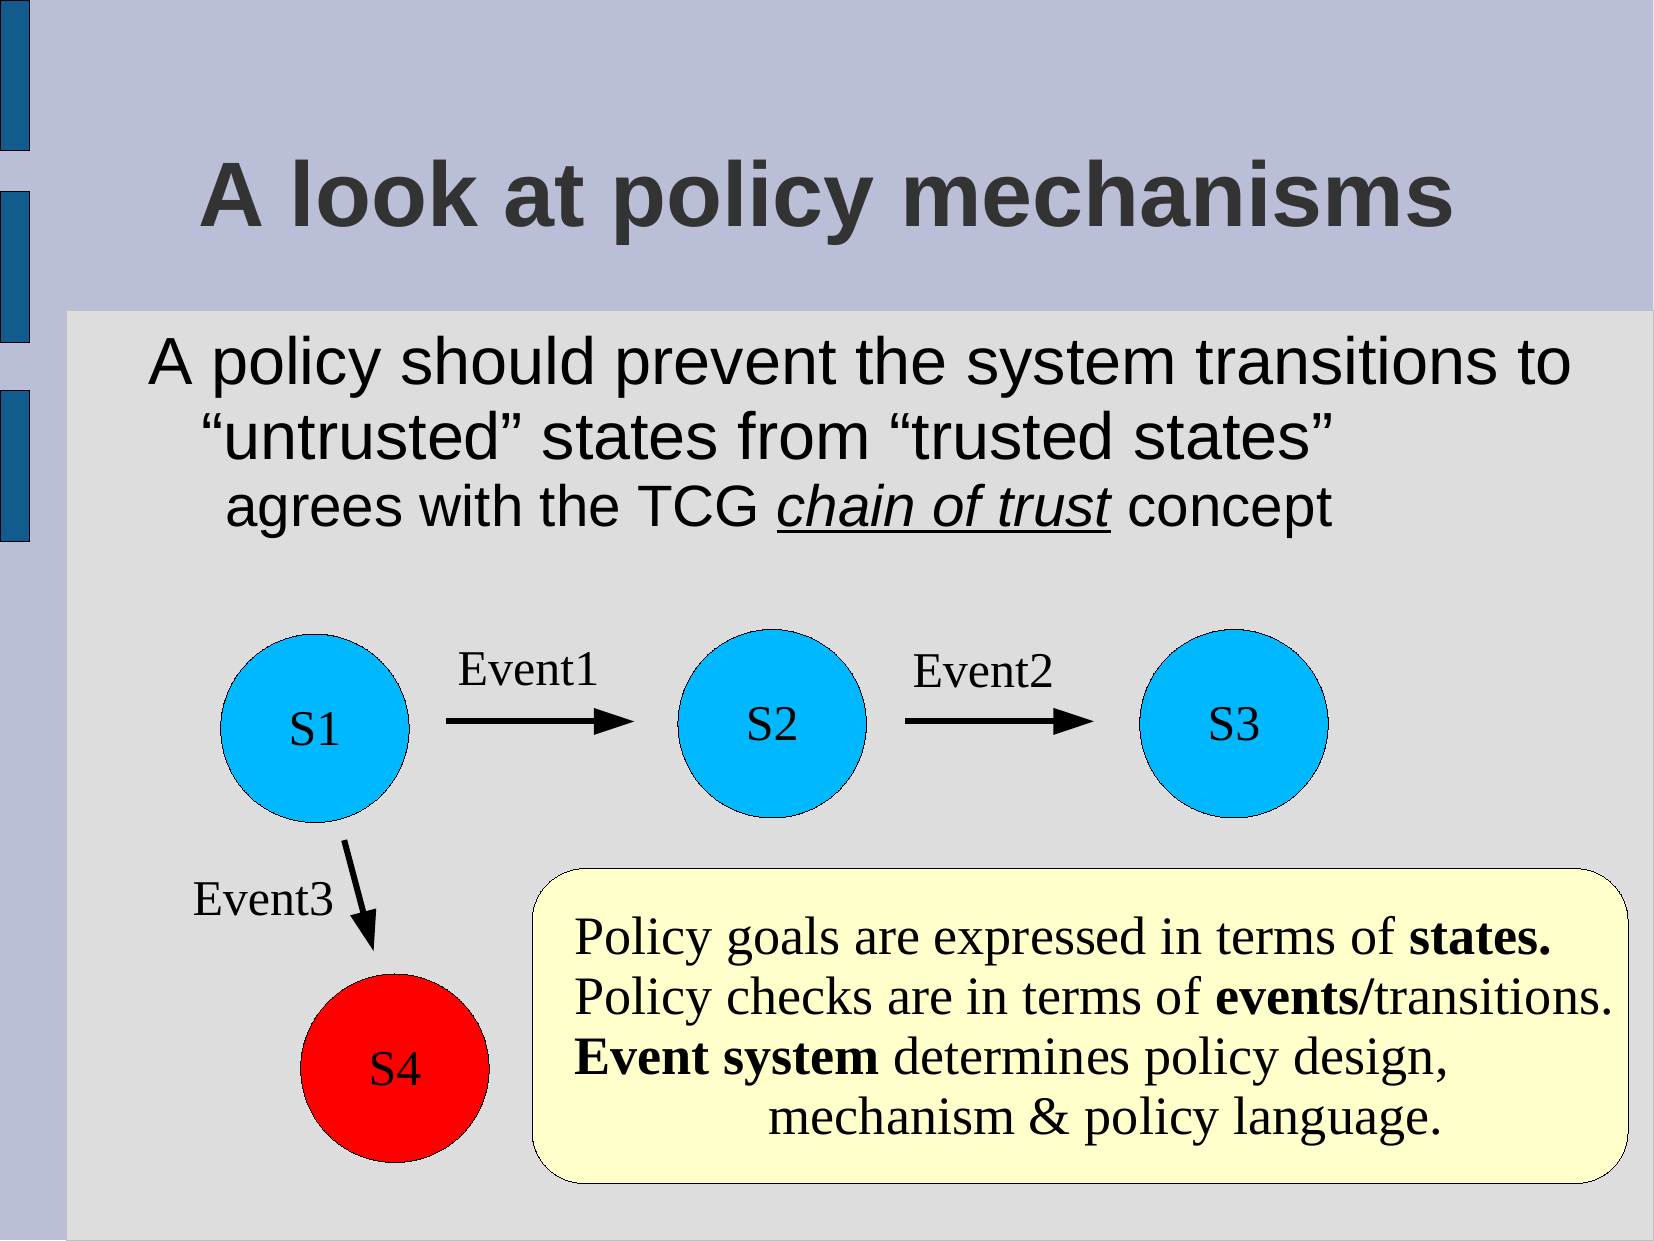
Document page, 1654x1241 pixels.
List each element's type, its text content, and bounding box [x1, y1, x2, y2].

text_box S4 [300, 973, 490, 1163]
list A policy should prevent the system transitions to “untrusted” states from “trusted states” agrees with the TCG chain of trust concept [130, 324, 1615, 1106]
text_box Policy goals are expressed in terms of states. Policy checks are in terms of events/transitions. Event system determines policy design, mechanism & policy language. [532, 868, 1629, 1184]
text_box S2 [677, 629, 867, 818]
title A look at policy mechanisms [121, 91, 1534, 299]
text_box S1 [220, 634, 410, 823]
text_box Event3 [192, 871, 357, 932]
text_box Event2 [912, 643, 1085, 704]
text_box S3 [1139, 629, 1329, 818]
text_box Event1 [457, 640, 630, 702]
